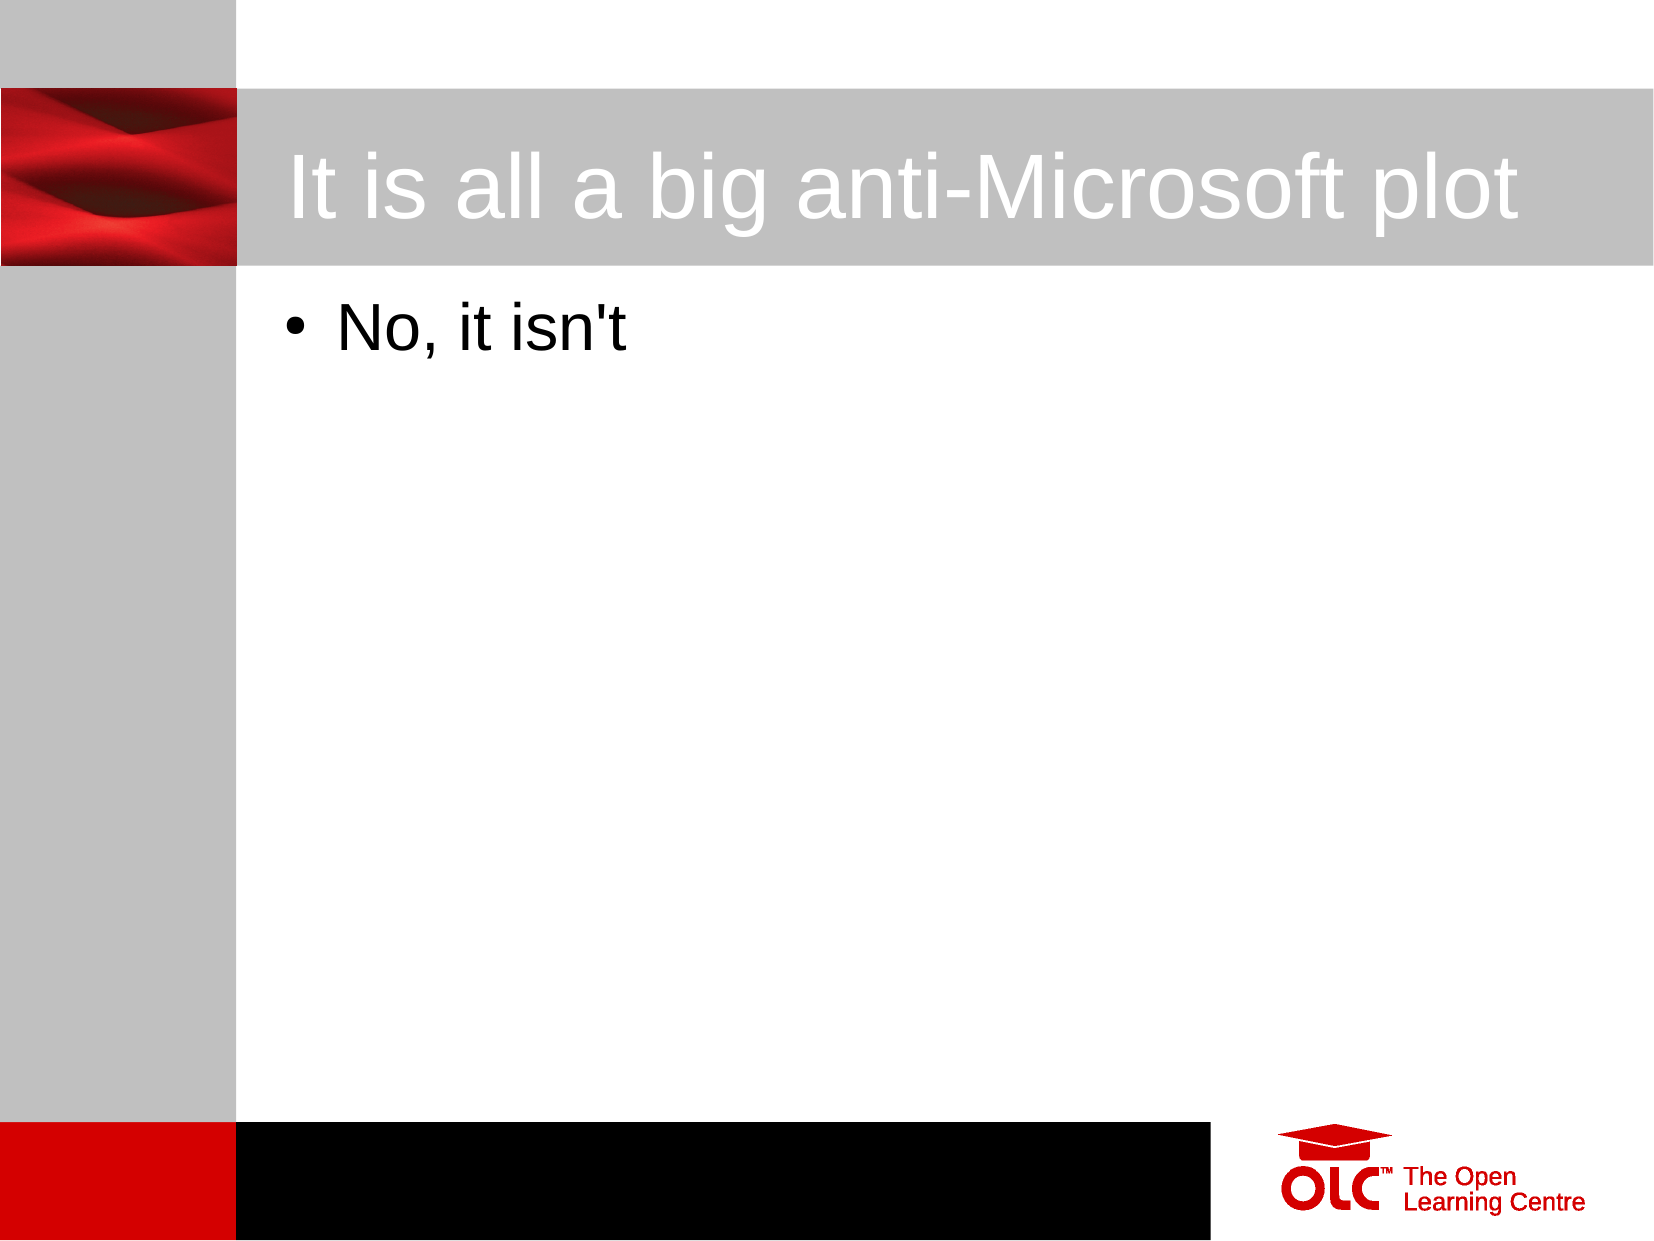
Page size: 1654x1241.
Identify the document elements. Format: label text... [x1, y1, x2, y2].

picture [1, 88, 237, 266]
picture [1269, 1121, 1589, 1220]
list No, it isn't [265, 290, 1571, 1109]
title It is all a big anti-Microsoft plot [236, 118, 1571, 257]
